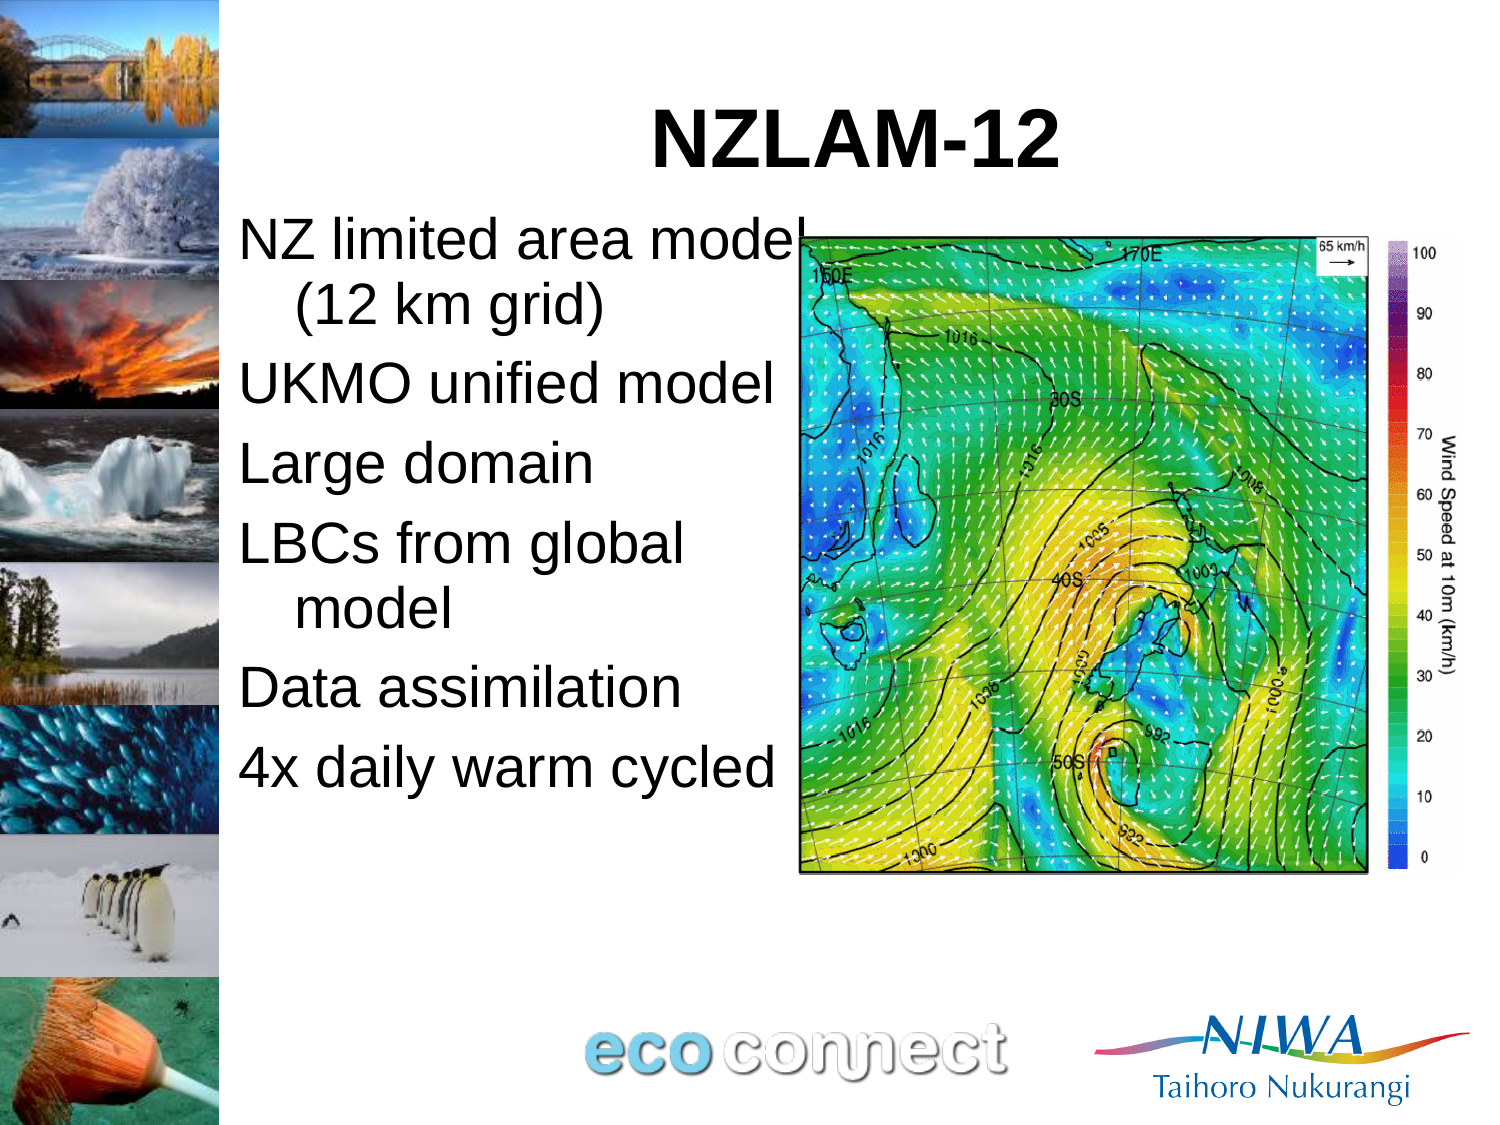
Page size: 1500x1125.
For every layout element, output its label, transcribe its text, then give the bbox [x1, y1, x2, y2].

list NZ limited area model (12 km grid) UKMO unified model Large domain LBCs from global model Data assimilation 4x daily warm cycled [238, 206, 827, 1005]
picture [561, 1003, 1030, 1098]
picture [797, 236, 1460, 875]
title NZLAM-12 [253, 31, 1459, 236]
picture [0, 0, 219, 1125]
picture [1092, 1013, 1472, 1106]
